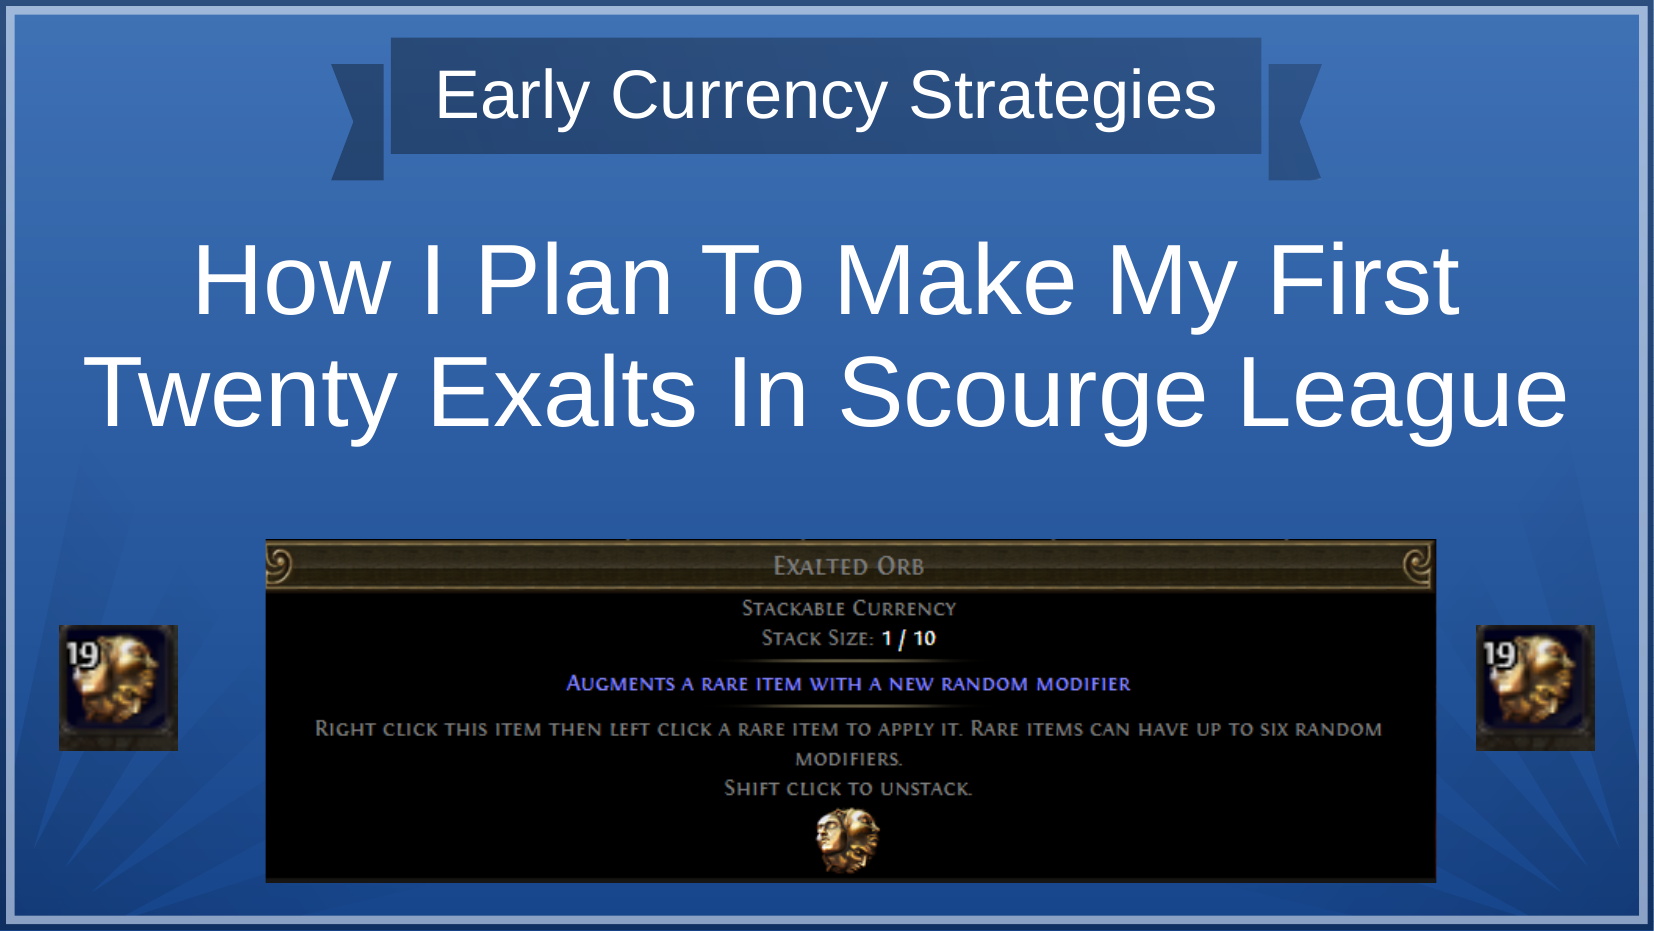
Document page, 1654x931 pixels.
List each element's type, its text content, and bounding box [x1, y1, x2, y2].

title Early Currency Strategies [389, 35, 1264, 154]
picture [59, 625, 178, 751]
picture [1476, 625, 1595, 751]
picture [265, 539, 1437, 883]
subtitle How I Plan To Make My First Twenty Exalts In Scourge League [82, 224, 1571, 848]
